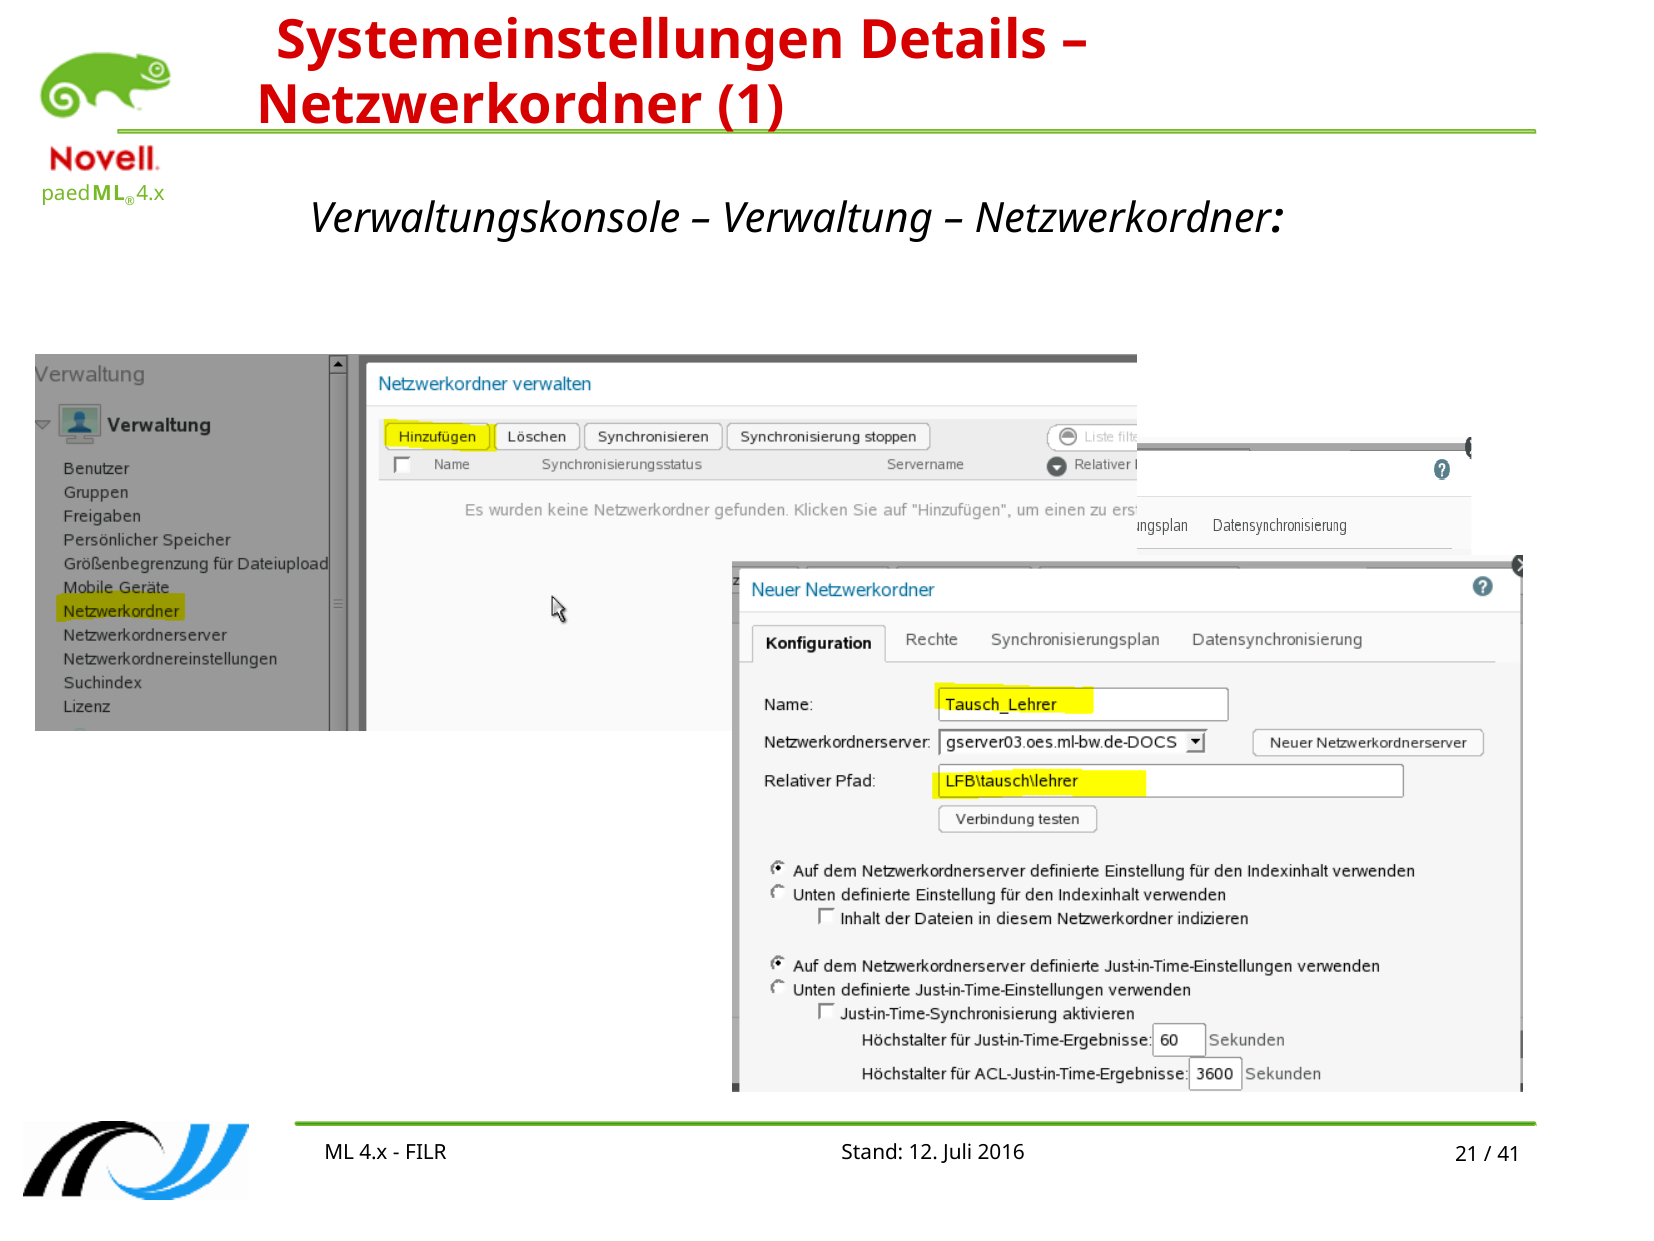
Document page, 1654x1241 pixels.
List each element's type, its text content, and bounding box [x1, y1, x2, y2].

picture [26, 35, 184, 193]
picture [35, 354, 1523, 1092]
list Verwaltungskonsole – Verwaltung – Netzwerkordner: [253, 190, 1530, 479]
title Systemeinstellungen Details – Netzwerkordner (1) [256, 4, 1530, 134]
picture [23, 1121, 249, 1200]
